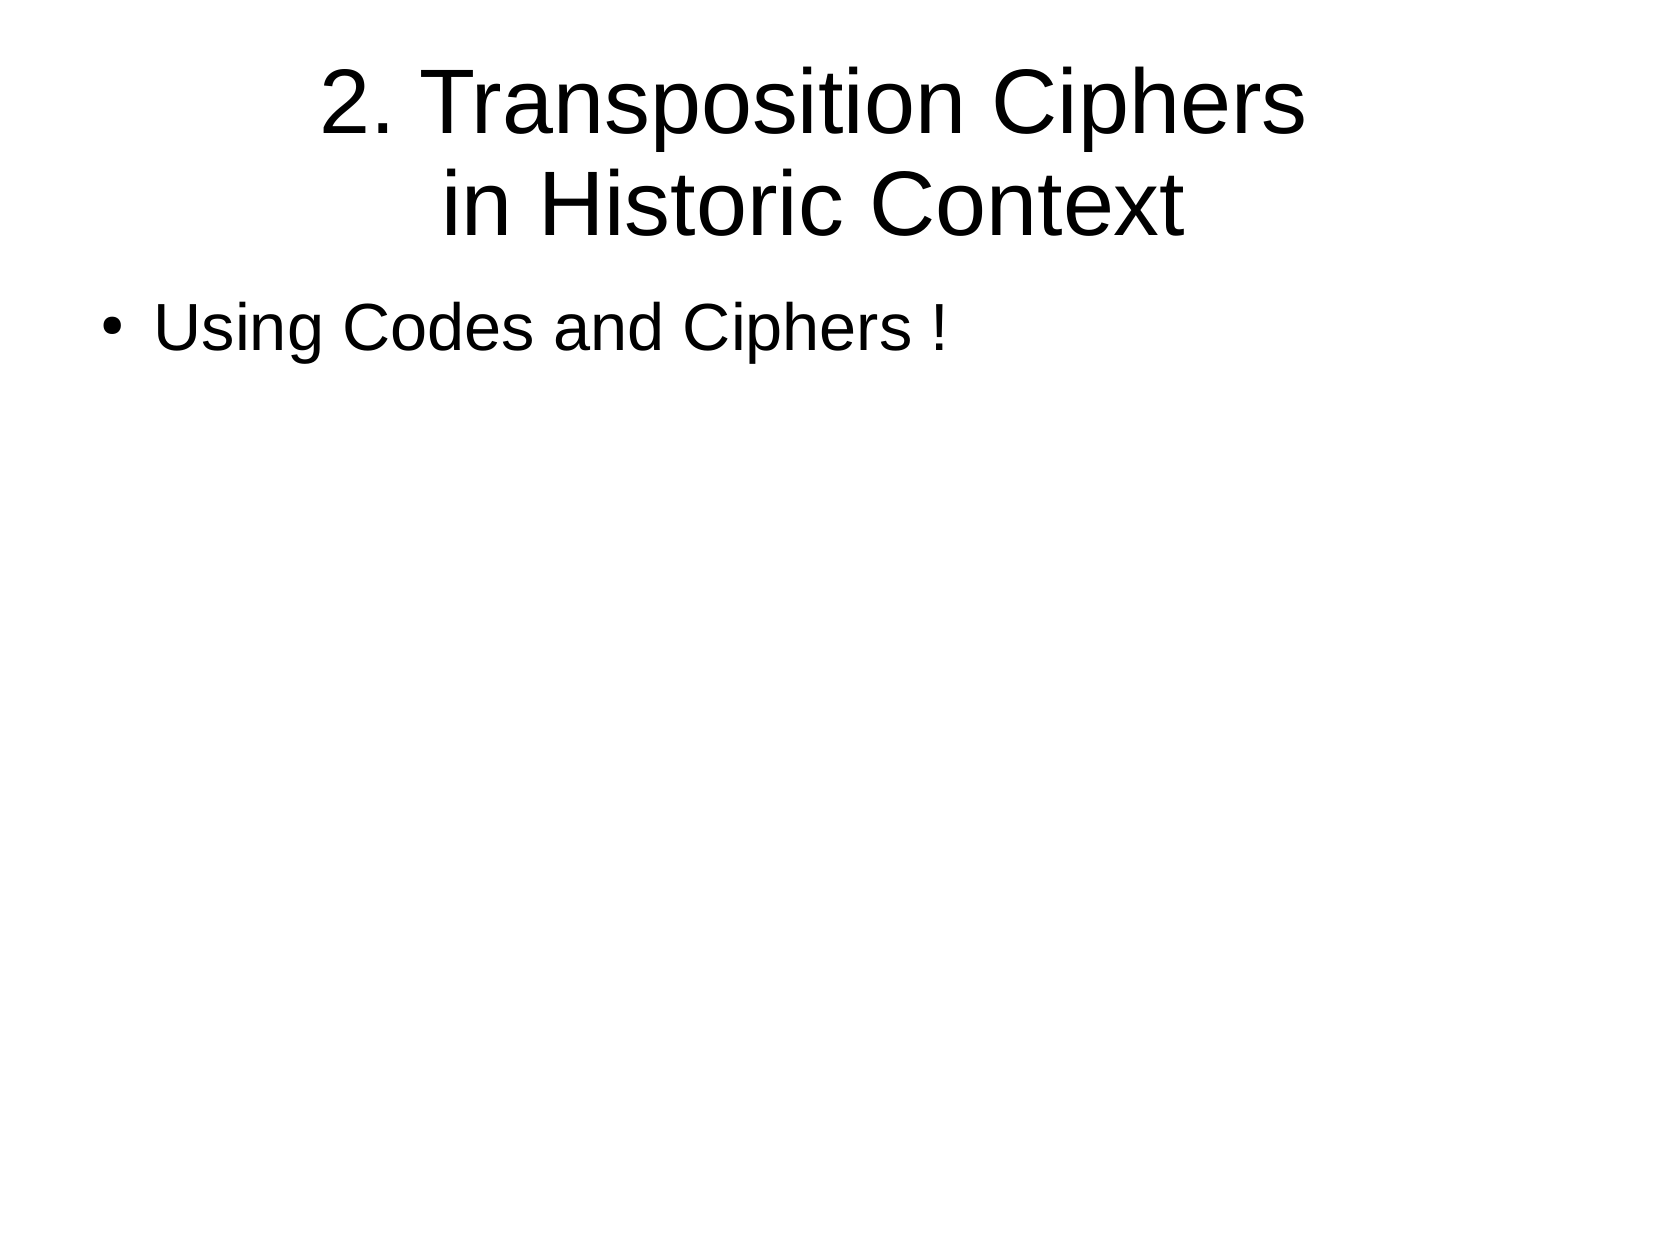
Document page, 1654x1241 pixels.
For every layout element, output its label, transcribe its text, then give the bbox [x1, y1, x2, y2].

title 2. Transposition Ciphers in Historic Context [82, 49, 1571, 257]
list Using Codes and Ciphers ! [82, 290, 1571, 1010]
